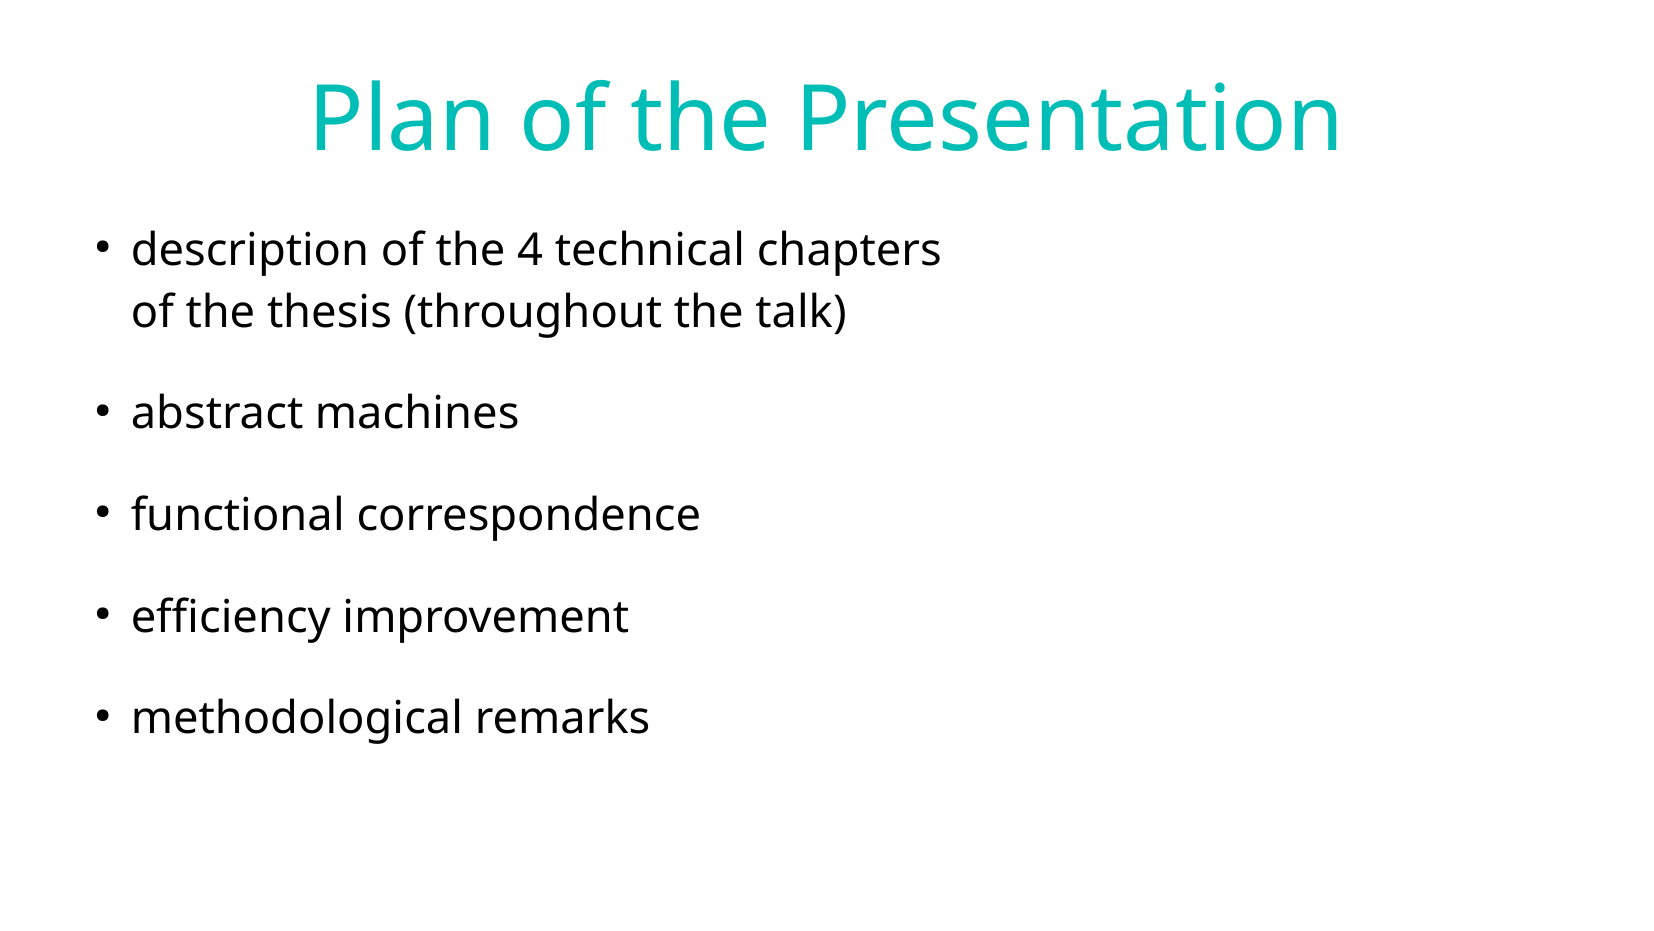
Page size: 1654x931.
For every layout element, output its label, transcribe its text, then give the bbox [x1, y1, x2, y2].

list description of the 4 technical chapters of the thesis (throughout the talk) abstract machines functional correspondence efficiency improvement methodological remarks [82, 217, 1571, 758]
title Plan of the Presentation [82, 37, 1571, 193]
